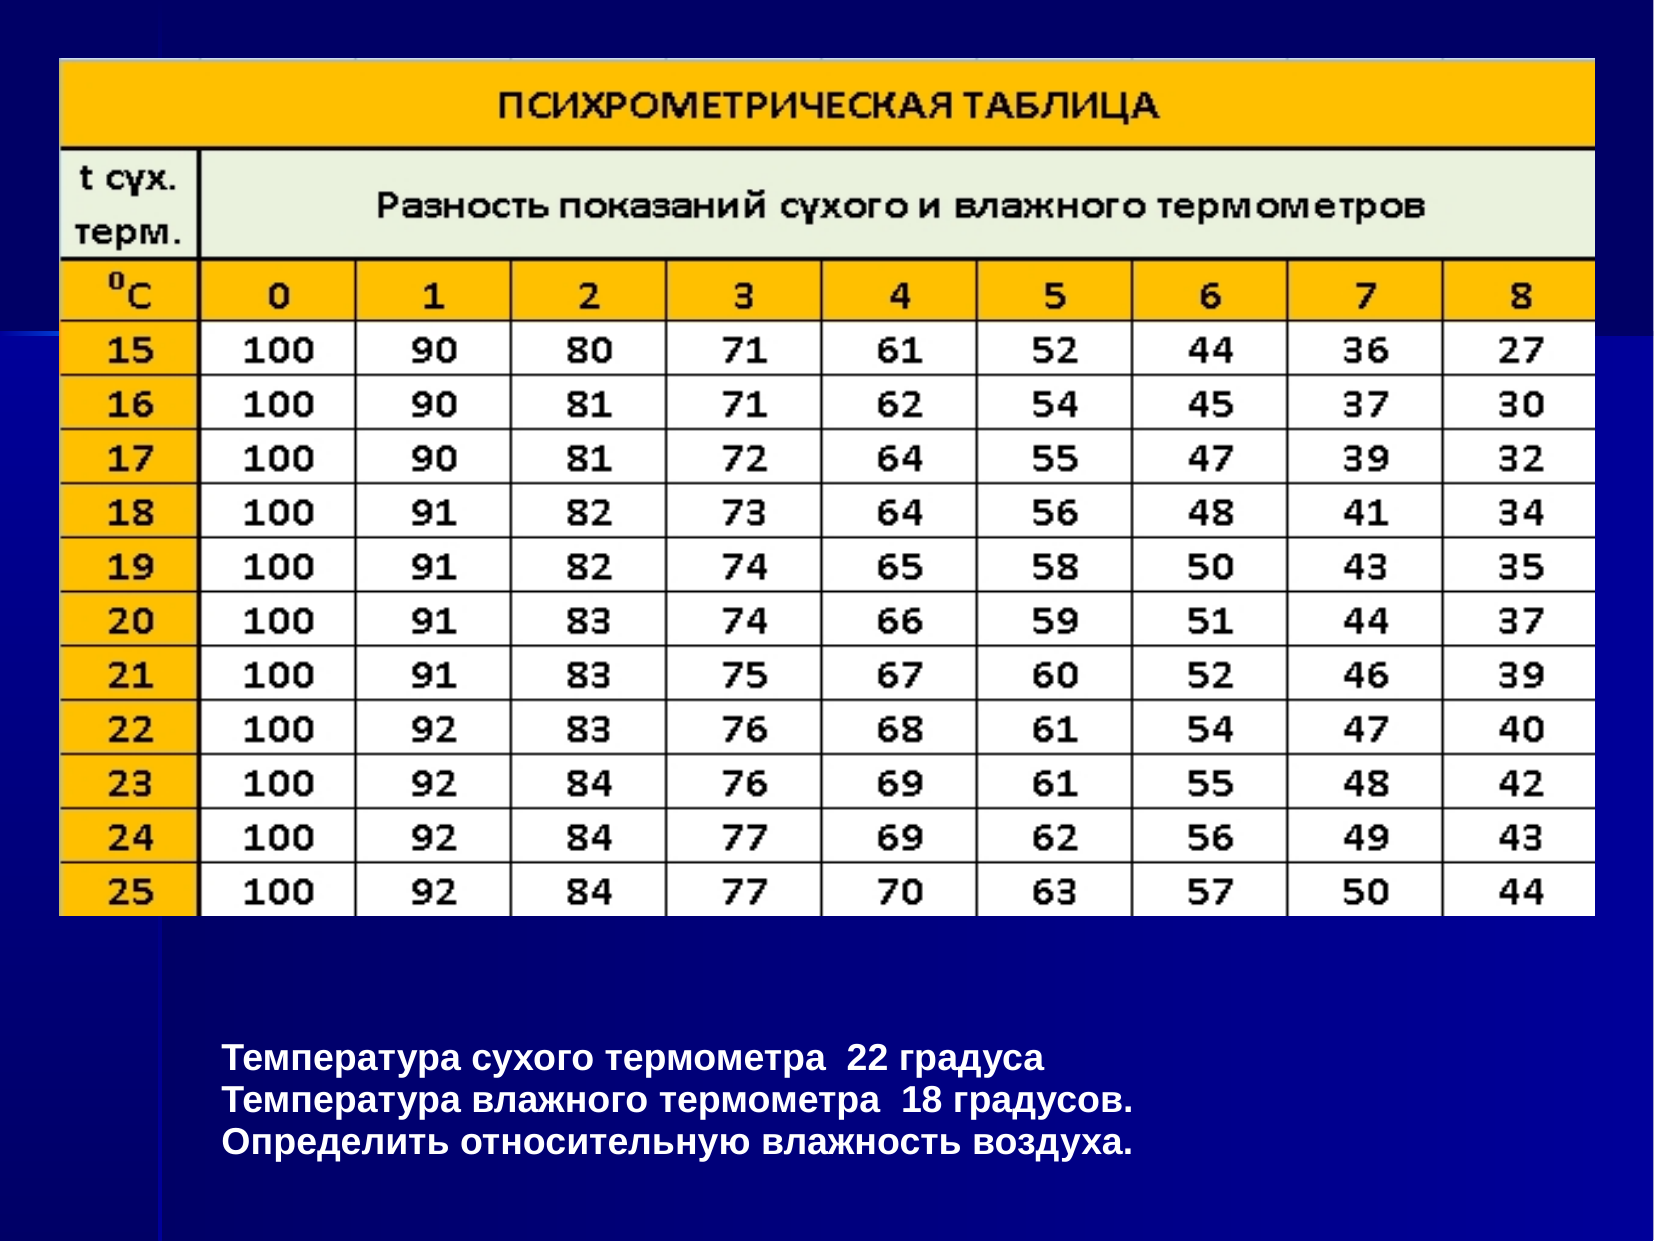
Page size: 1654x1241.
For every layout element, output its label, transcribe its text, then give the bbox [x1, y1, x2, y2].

picture [59, 58, 1595, 916]
text_box Температура сухого термометра 22 градуса Температура влажного термометра 18 градусов. Определить относительную влажность воздуха. [206, 1028, 1169, 1174]
